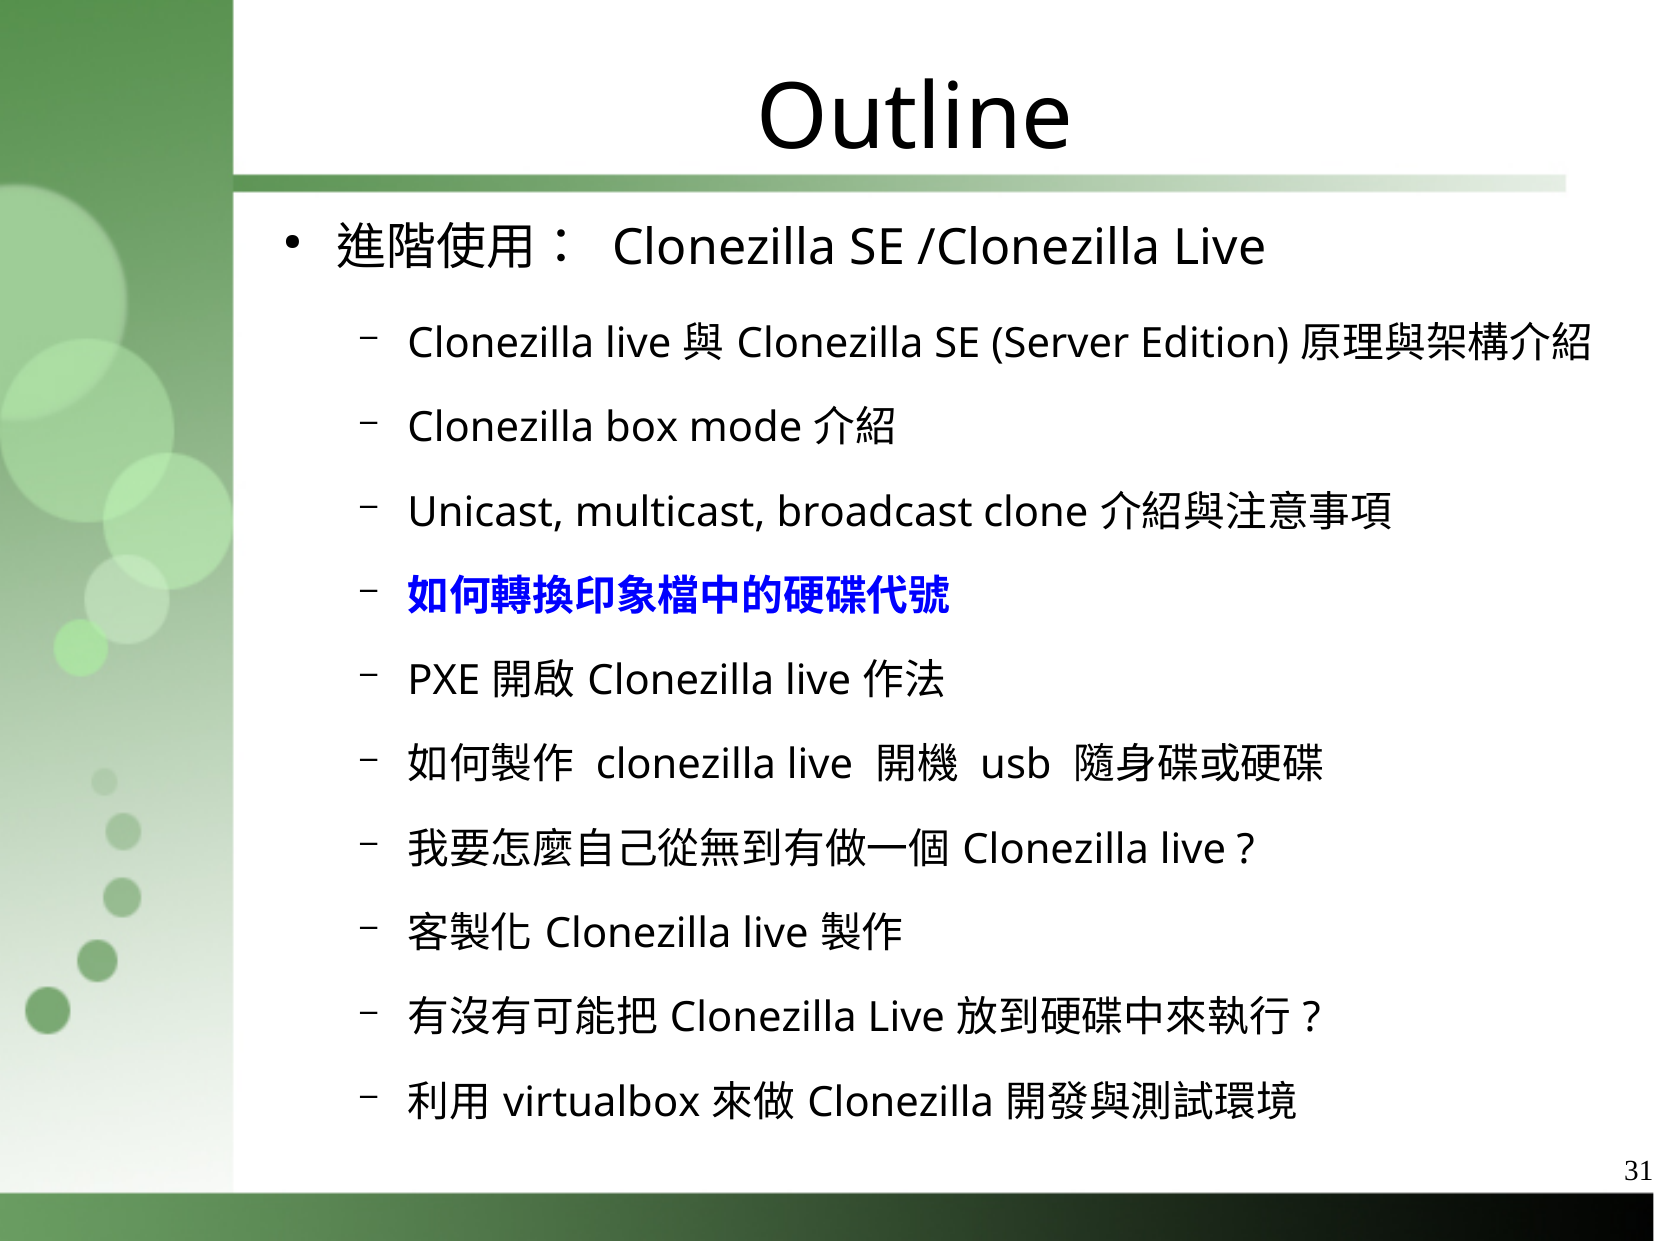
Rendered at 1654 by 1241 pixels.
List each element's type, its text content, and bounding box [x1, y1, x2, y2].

picture [0, 0, 1654, 1241]
title Outline [236, 49, 1595, 178]
list 進階使用： Clonezilla SE /Clonezilla Live Clonezilla live與Clonezilla SE (Server Edition)原理與架構介紹 Clonezilla box mode介紹 Unicast, multicast, broadcast clone介紹與注意事項 如何轉換印象檔中的硬碟代號 PXE開啟Clonezilla live作法 如何製作 clonezilla live 開機 usb 隨身碟或硬碟 我要怎麼自己從無到有做一個Clonezilla live ? 客製化Clonezilla live製作 有沒有可能把Clonezilla Live放到硬碟中來執行? 利用virtualbox來做Clonezilla開發與測試環境 [265, 206, 1625, 1182]
